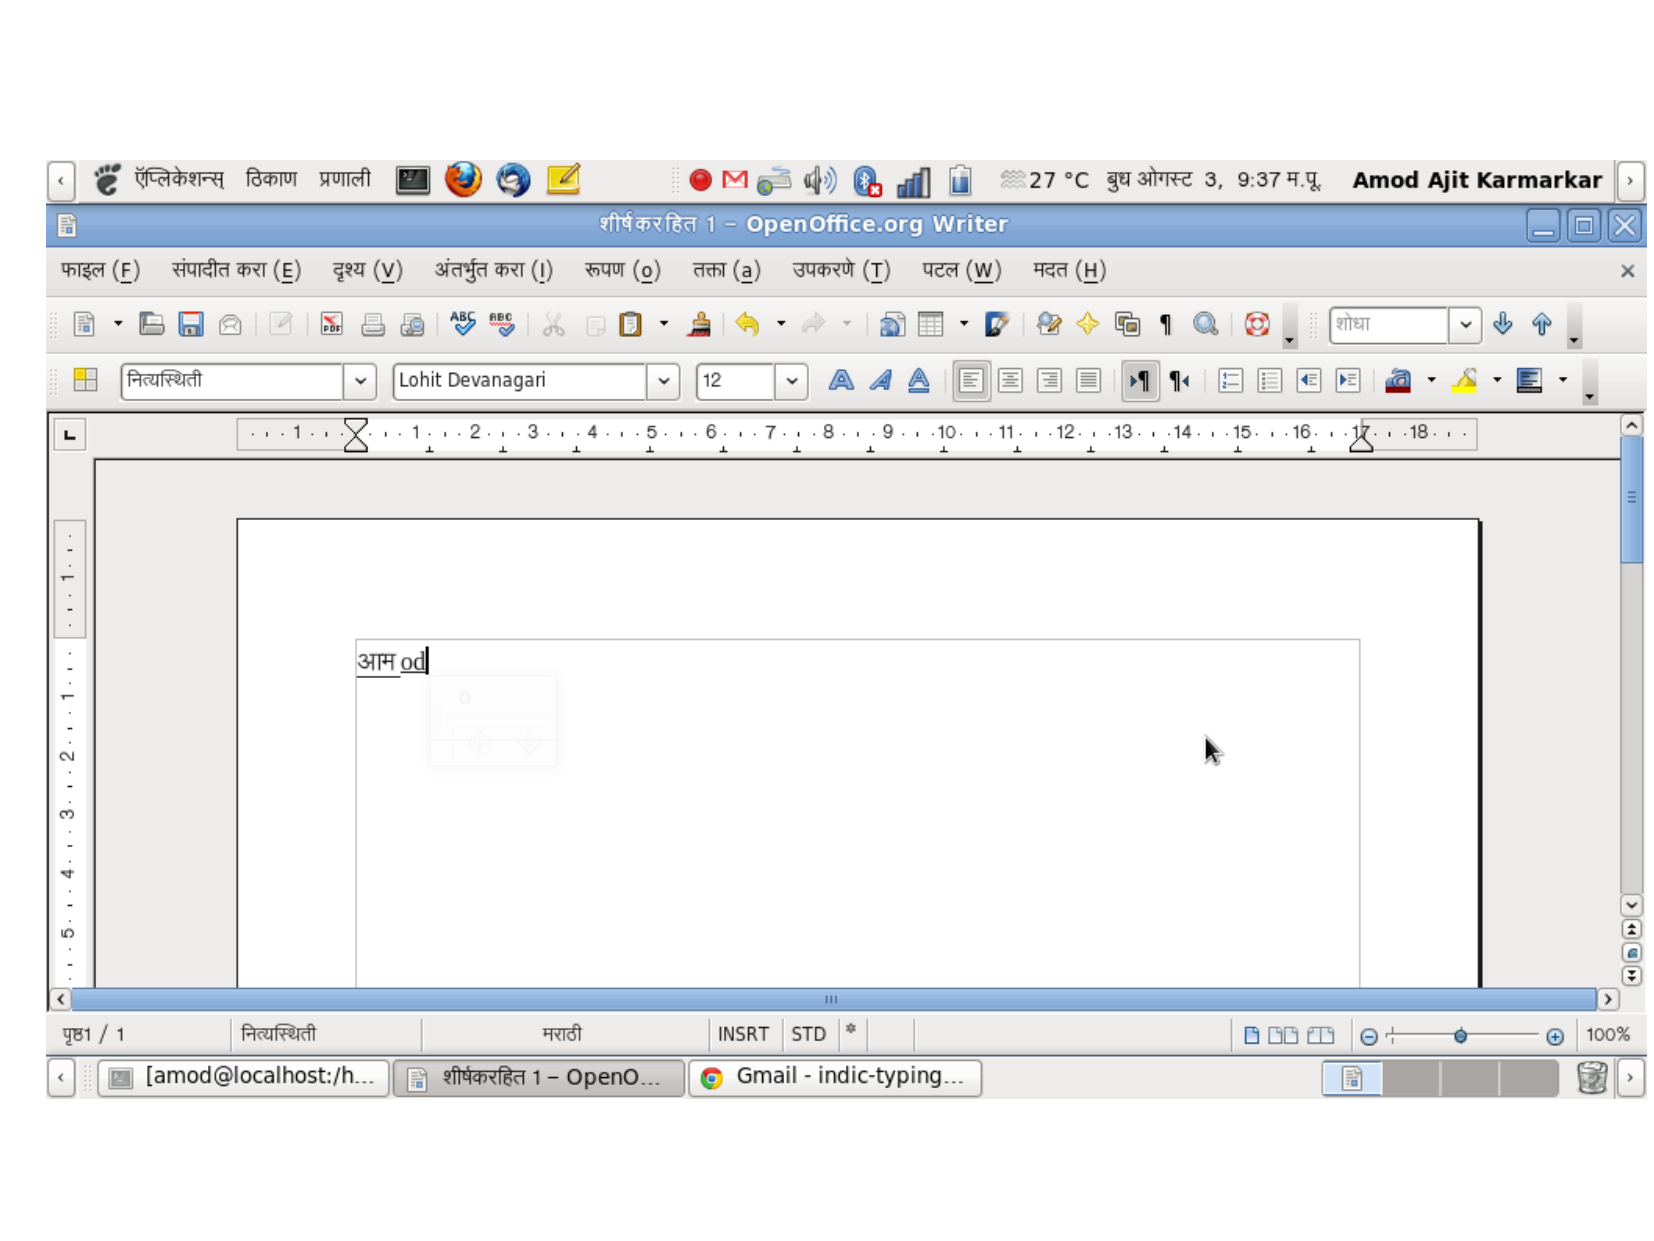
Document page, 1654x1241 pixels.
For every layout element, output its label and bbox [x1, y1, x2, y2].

picture [46, 160, 1647, 1099]
